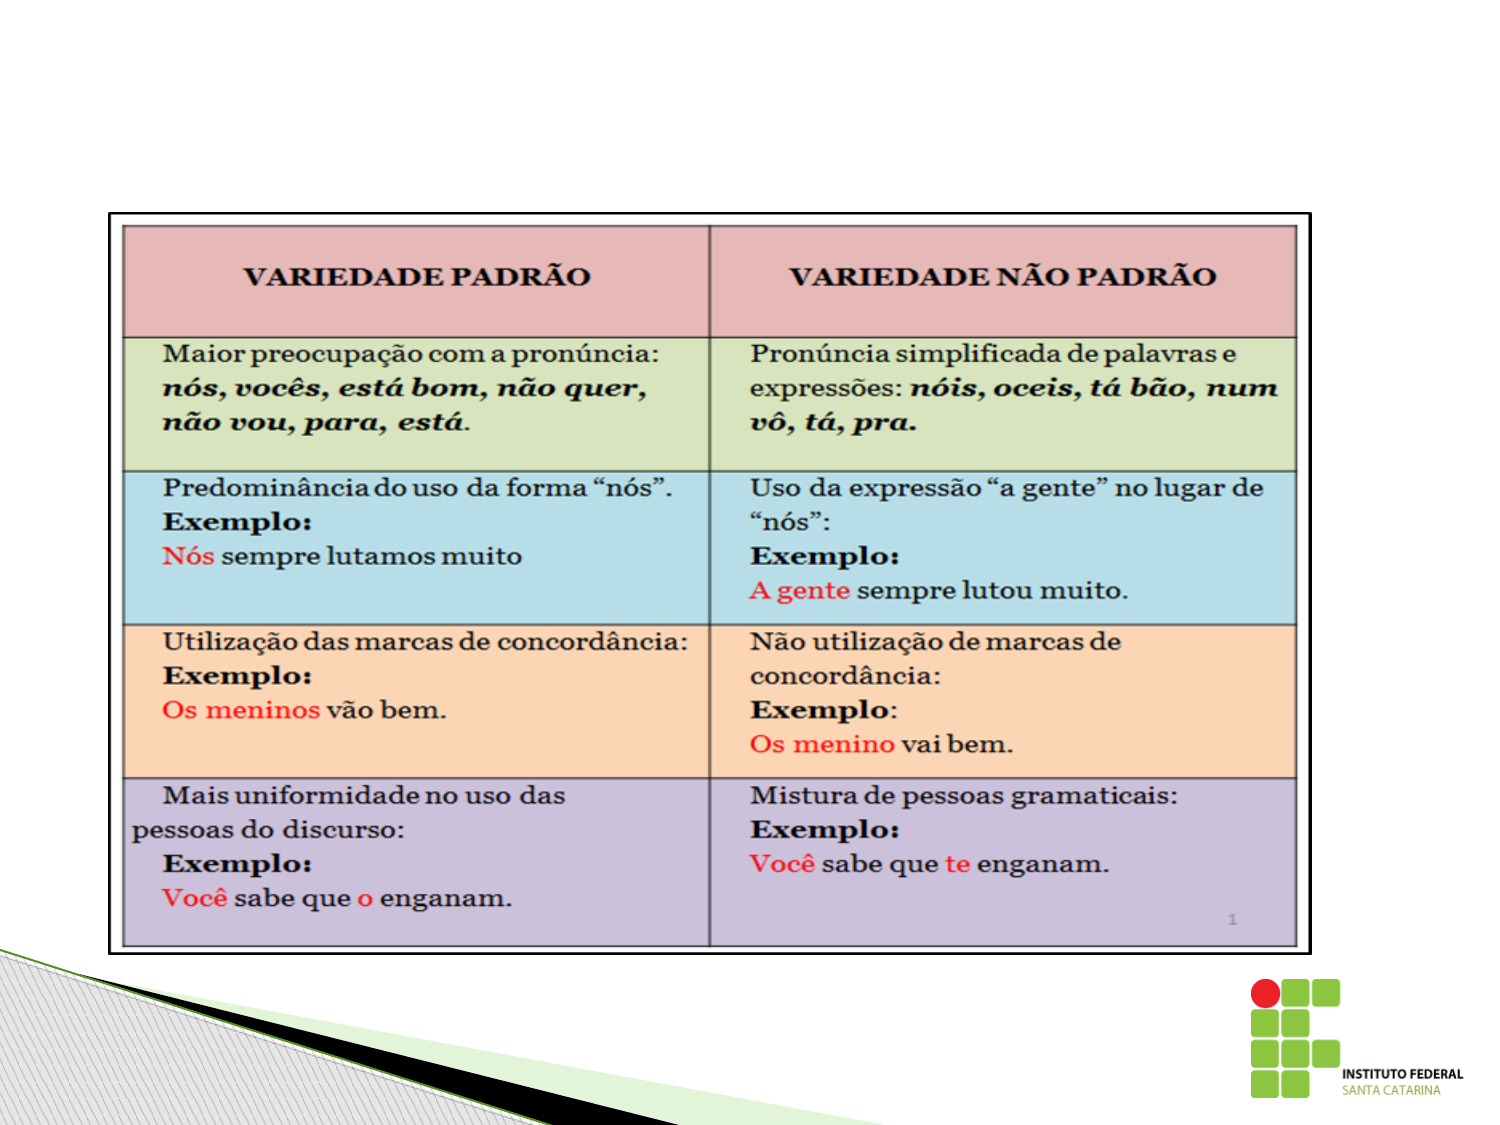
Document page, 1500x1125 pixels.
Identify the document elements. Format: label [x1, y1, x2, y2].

picture [1251, 979, 1464, 1098]
picture [108, 212, 1312, 955]
